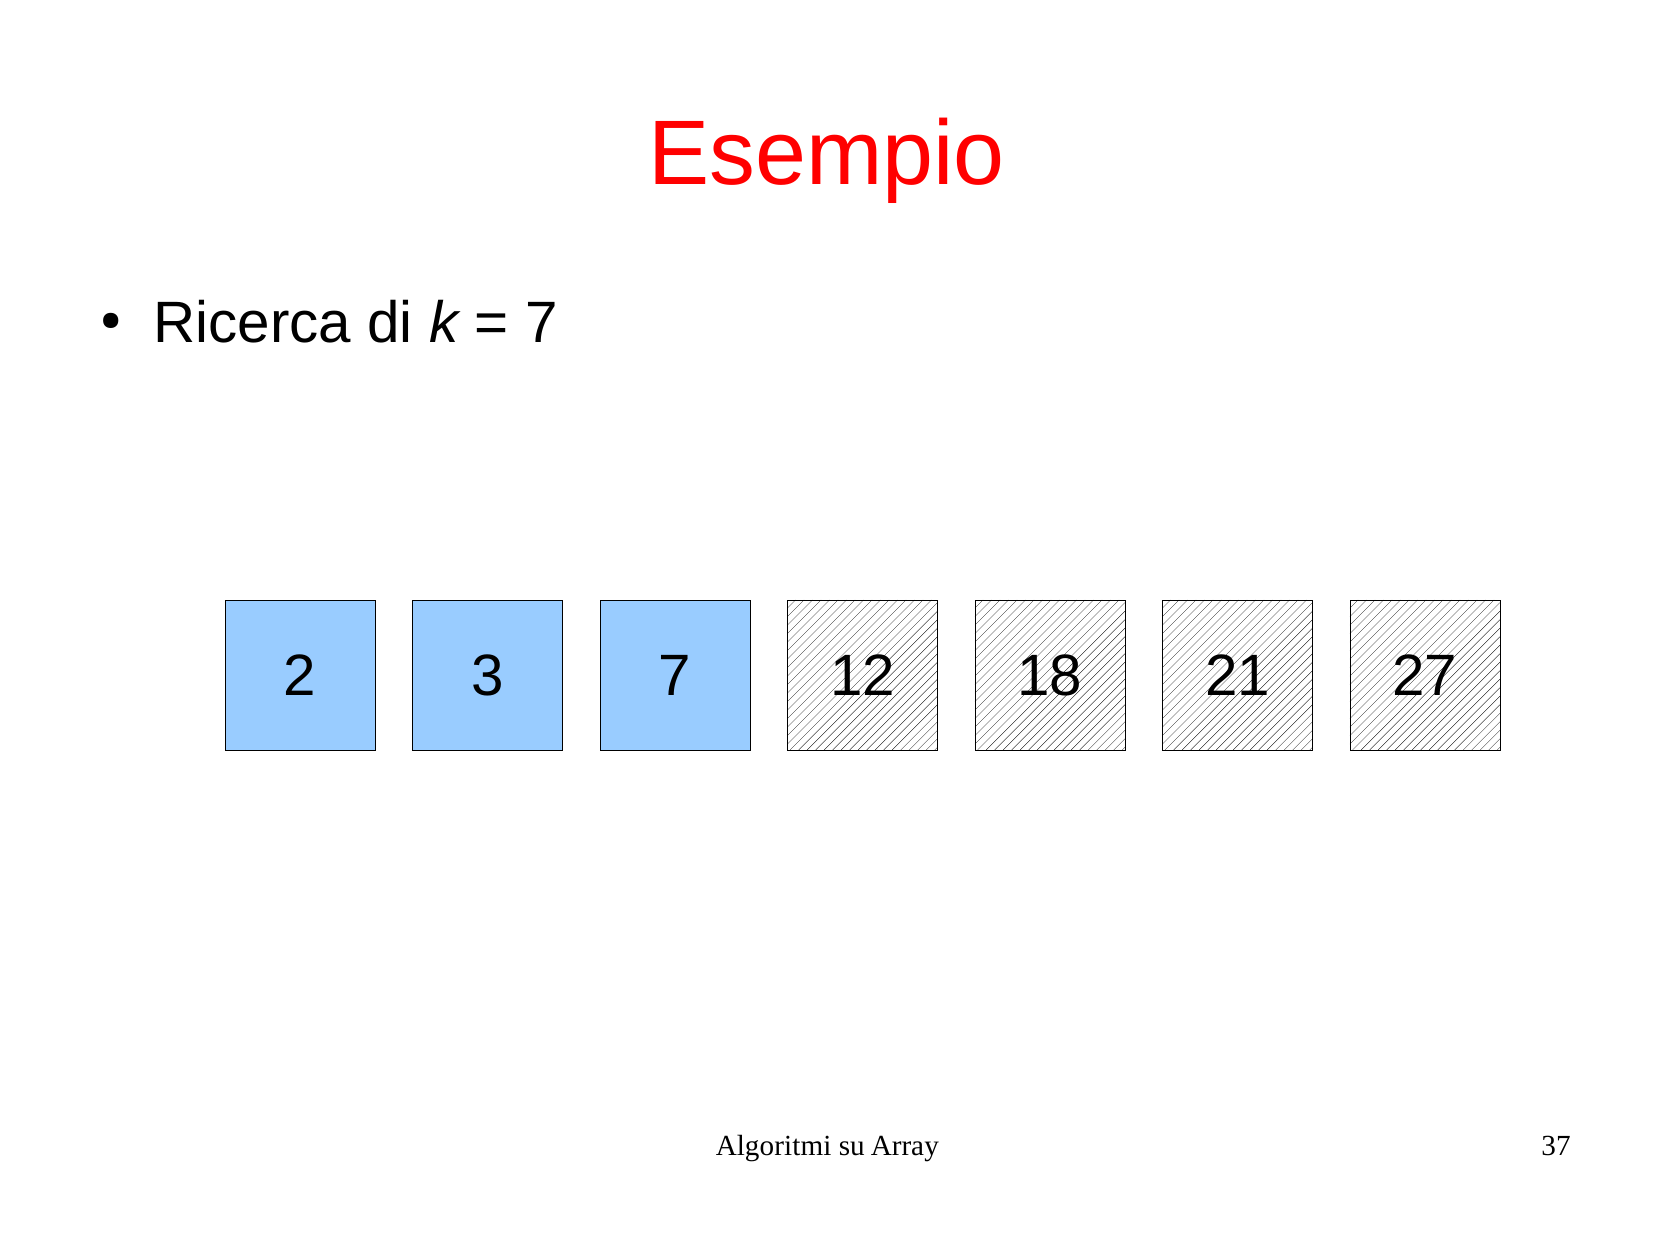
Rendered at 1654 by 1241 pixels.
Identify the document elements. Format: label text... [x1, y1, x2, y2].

text_box 3 [412, 600, 563, 751]
title Esempio [82, 49, 1571, 257]
text_box 18 [975, 600, 1126, 751]
text_box 7 [600, 600, 751, 751]
text_box 21 [1162, 600, 1313, 751]
text_box 2 [225, 600, 376, 751]
text_box 27 [1350, 600, 1501, 751]
list Ricerca di k = 7 [82, 290, 1571, 1088]
text_box 12 [787, 600, 938, 751]
